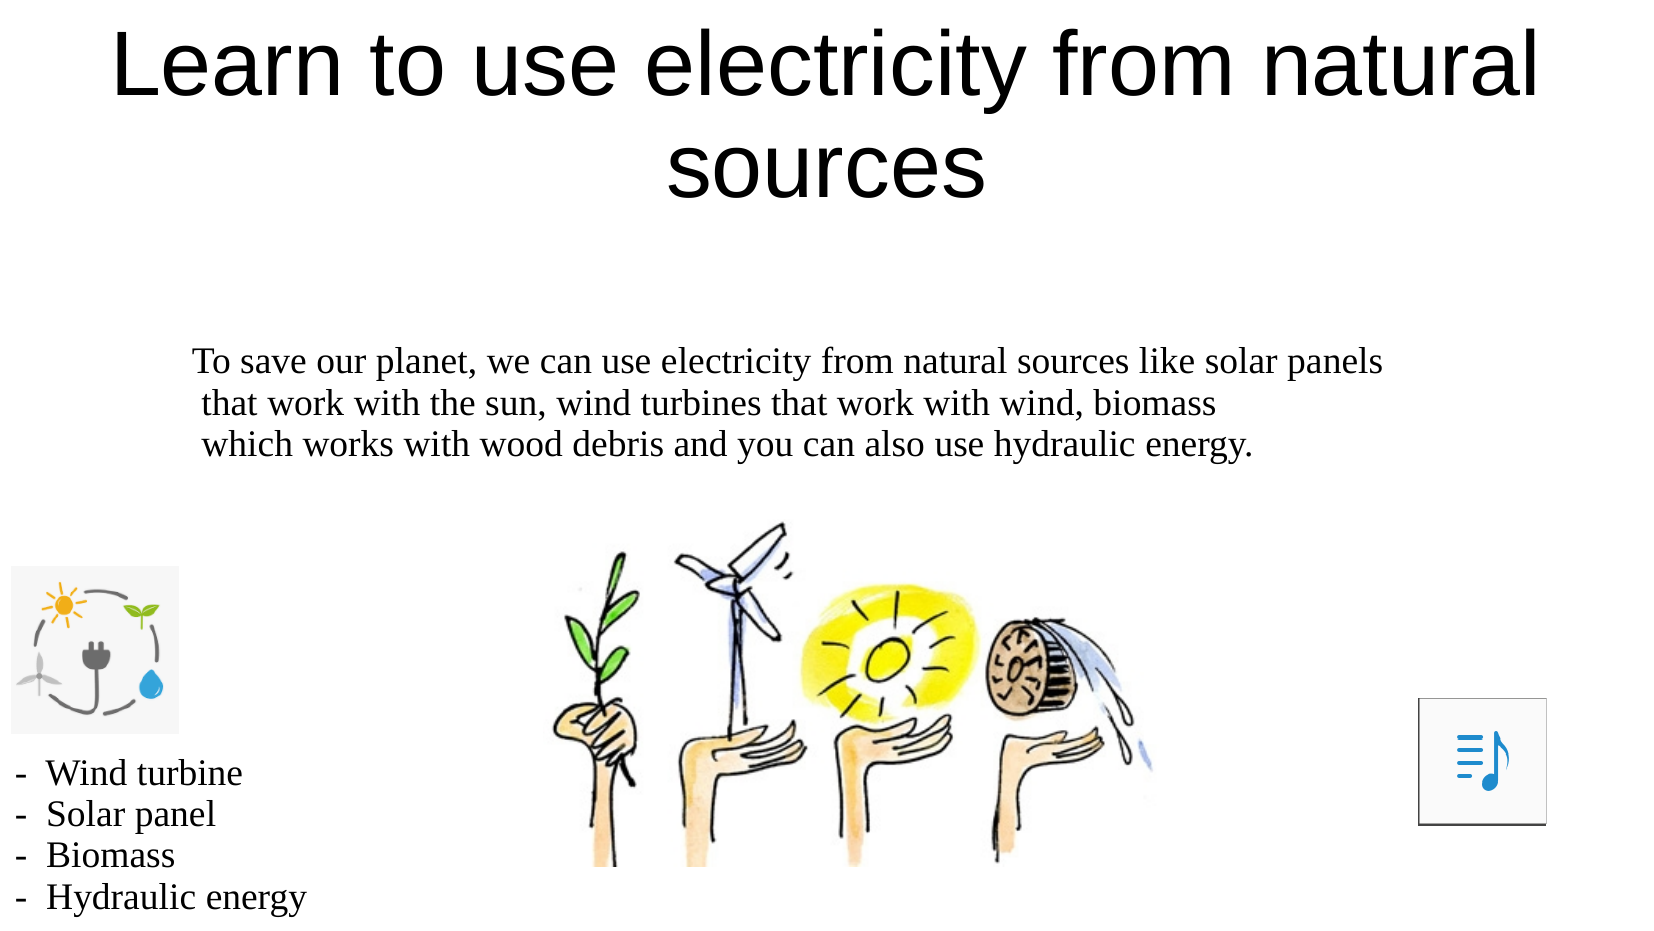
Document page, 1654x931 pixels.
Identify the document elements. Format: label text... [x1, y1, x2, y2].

title Learn to use electricity from natural sources [82, 12, 1571, 218]
picture [543, 519, 1161, 867]
picture [11, 566, 179, 734]
text_box - Wind turbine - Solar panel - Biomass - Hydraulic energy [0, 744, 508, 925]
text_box To save our planet, we can use electricity from natural sources like solar panels that work with the sun, wind turbines that work with wind, biomass which works with wood debris and you can also use hydraulic energy. [177, 333, 1536, 473]
text_box [1417, 696, 1548, 827]
